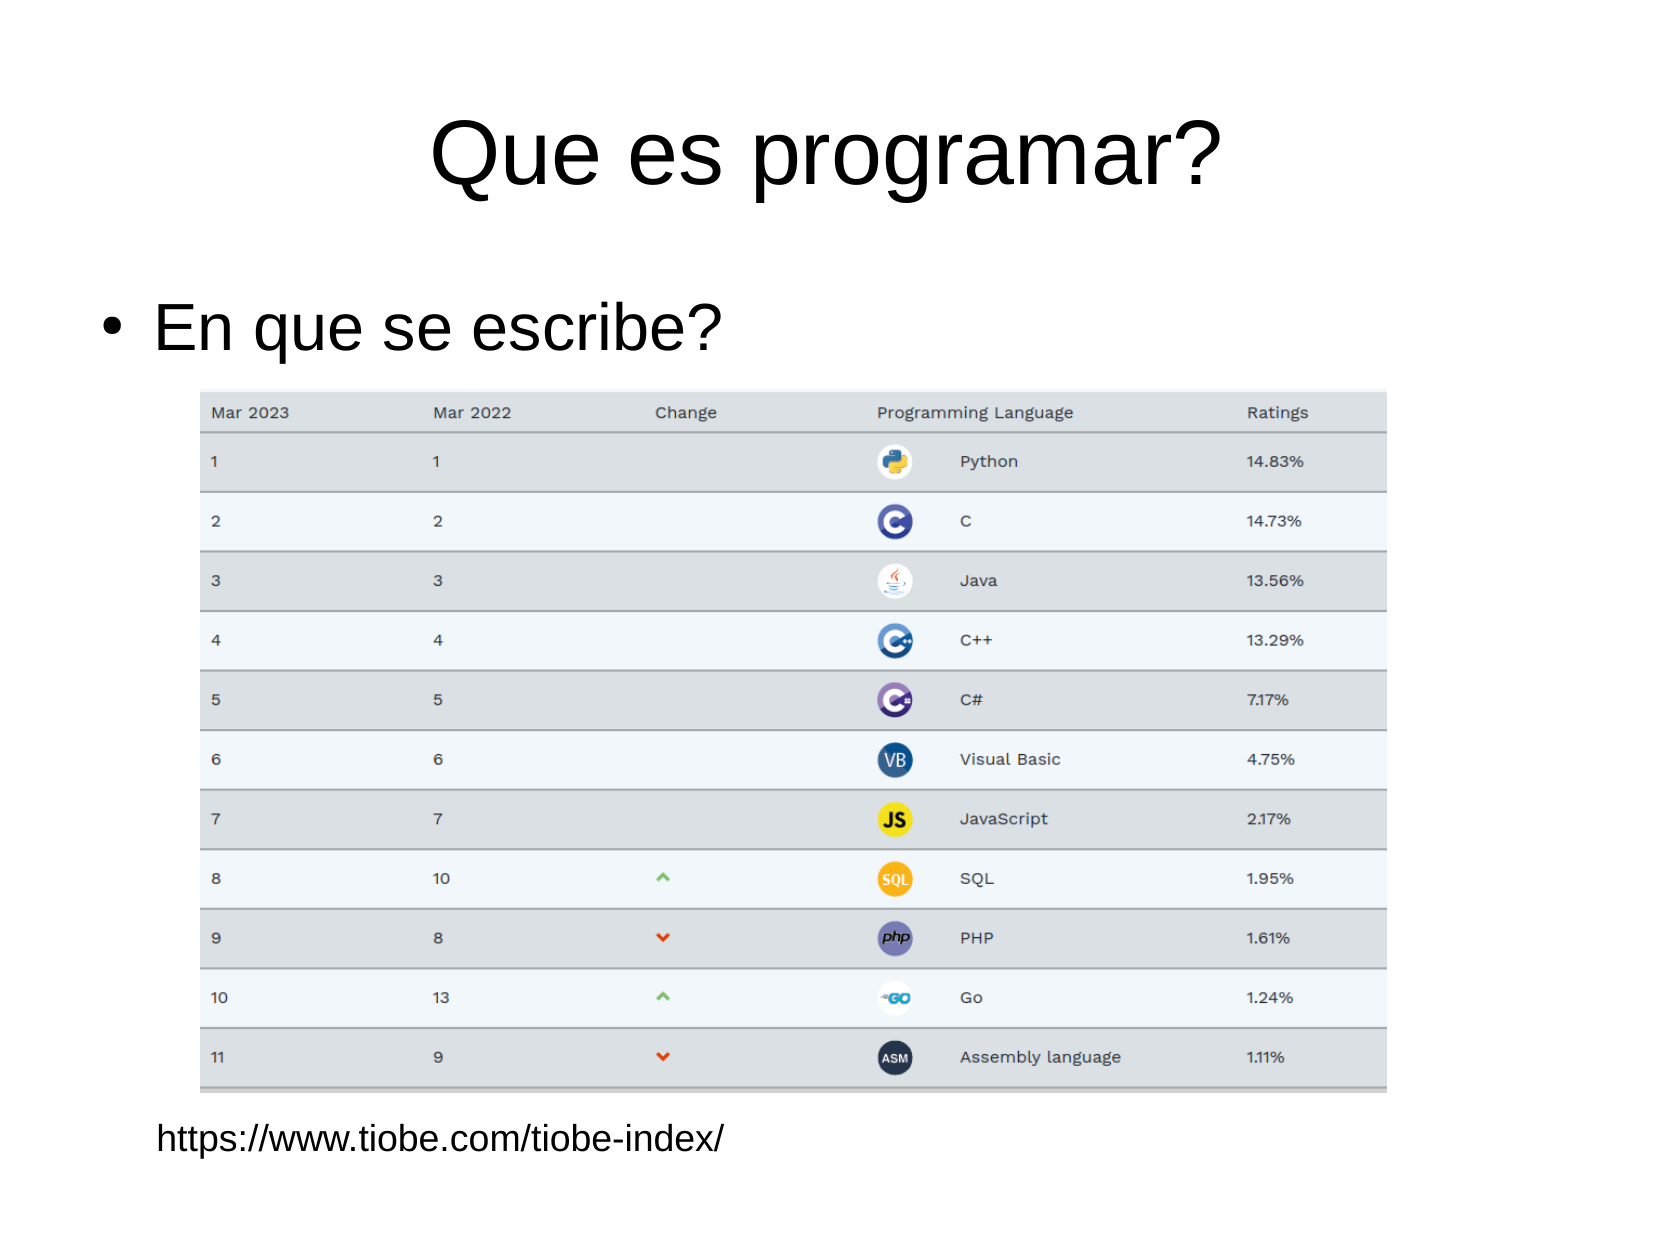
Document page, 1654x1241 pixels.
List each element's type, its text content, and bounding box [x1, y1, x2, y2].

list En que se escribe? [82, 290, 1571, 1010]
text_box https://www.tiobe.com/tiobe-index/ [141, 1110, 1323, 1168]
title Que es programar? [82, 49, 1571, 257]
picture [200, 389, 1387, 1093]
